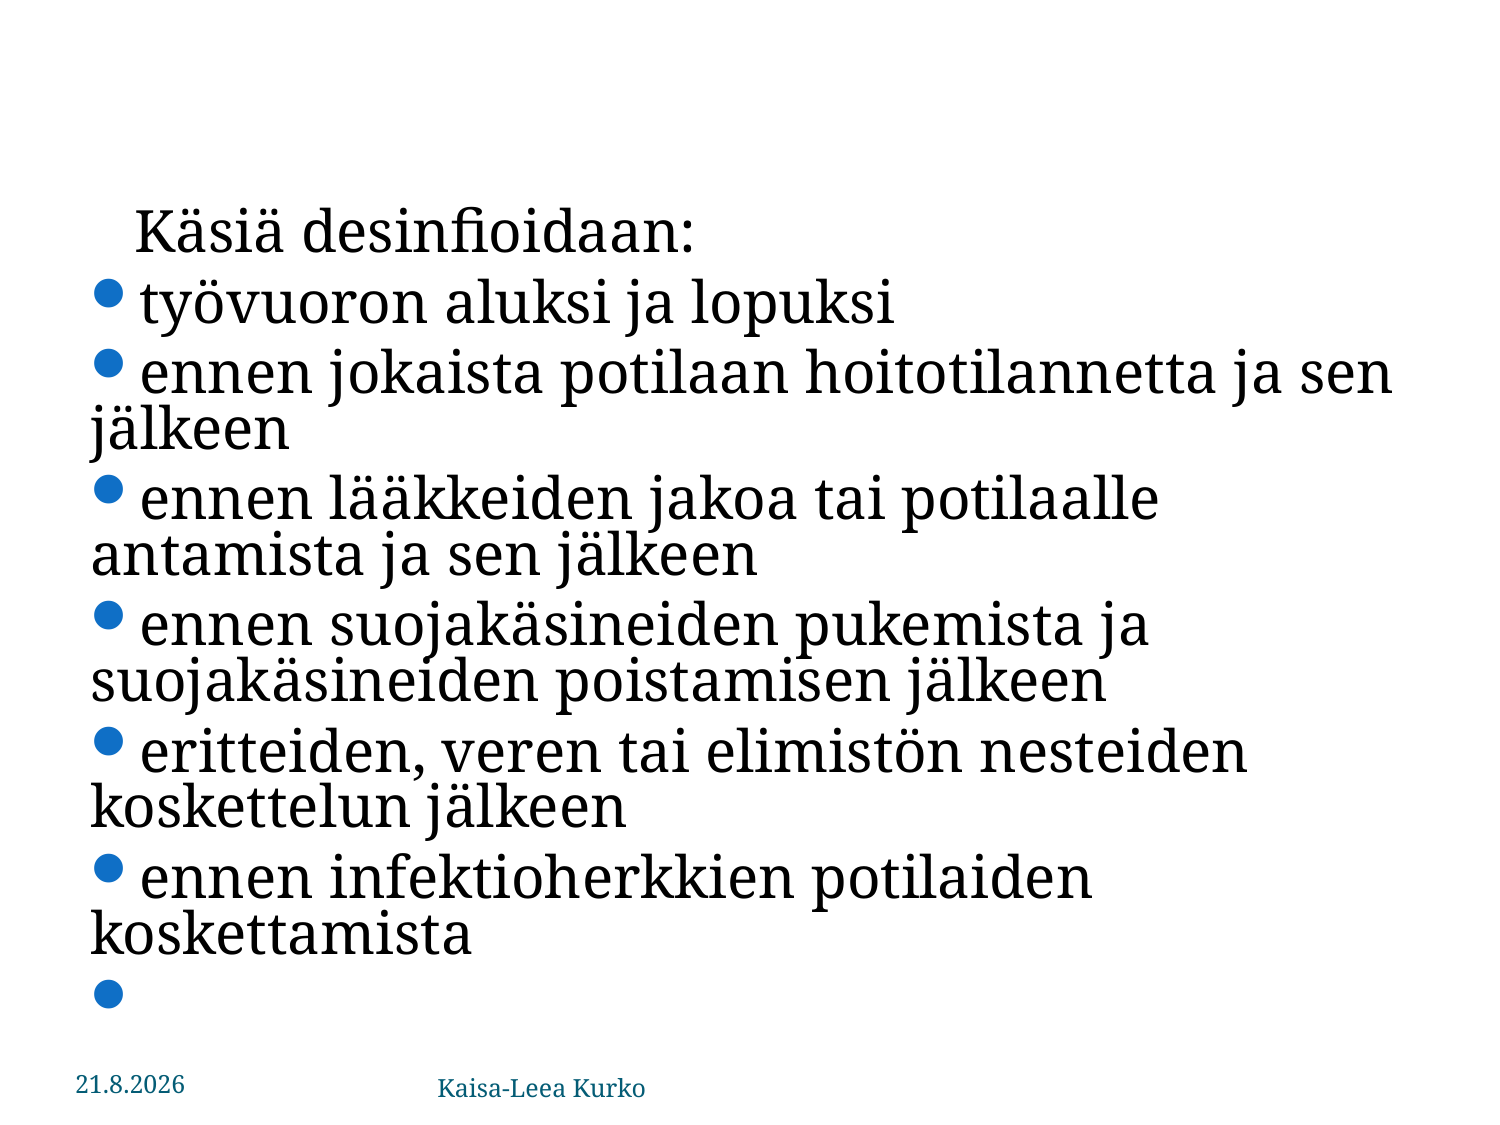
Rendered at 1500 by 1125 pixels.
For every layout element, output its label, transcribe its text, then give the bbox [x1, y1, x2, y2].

text_box 9.8.2020 [74, 1042, 426, 1103]
text_box Kaisa-Leea Kurko [437, 1042, 988, 1103]
list Käsiä desinfioidaan: työvuoron aluksi ja lopuksi ennen jokaista potilaan hoitotilannetta ja sen jälkeen ennen lääkkeiden jakoa tai potilaalle antamista ja sen jälkeen ennen suojakäsineiden pukemista ja suojakäsineiden poistamisen jälkeen eritteiden, veren tai elimistön nesteiden koskettelun jälkeen ennen infektioherkkien potilaiden koskettamista [75, 200, 1426, 1125]
